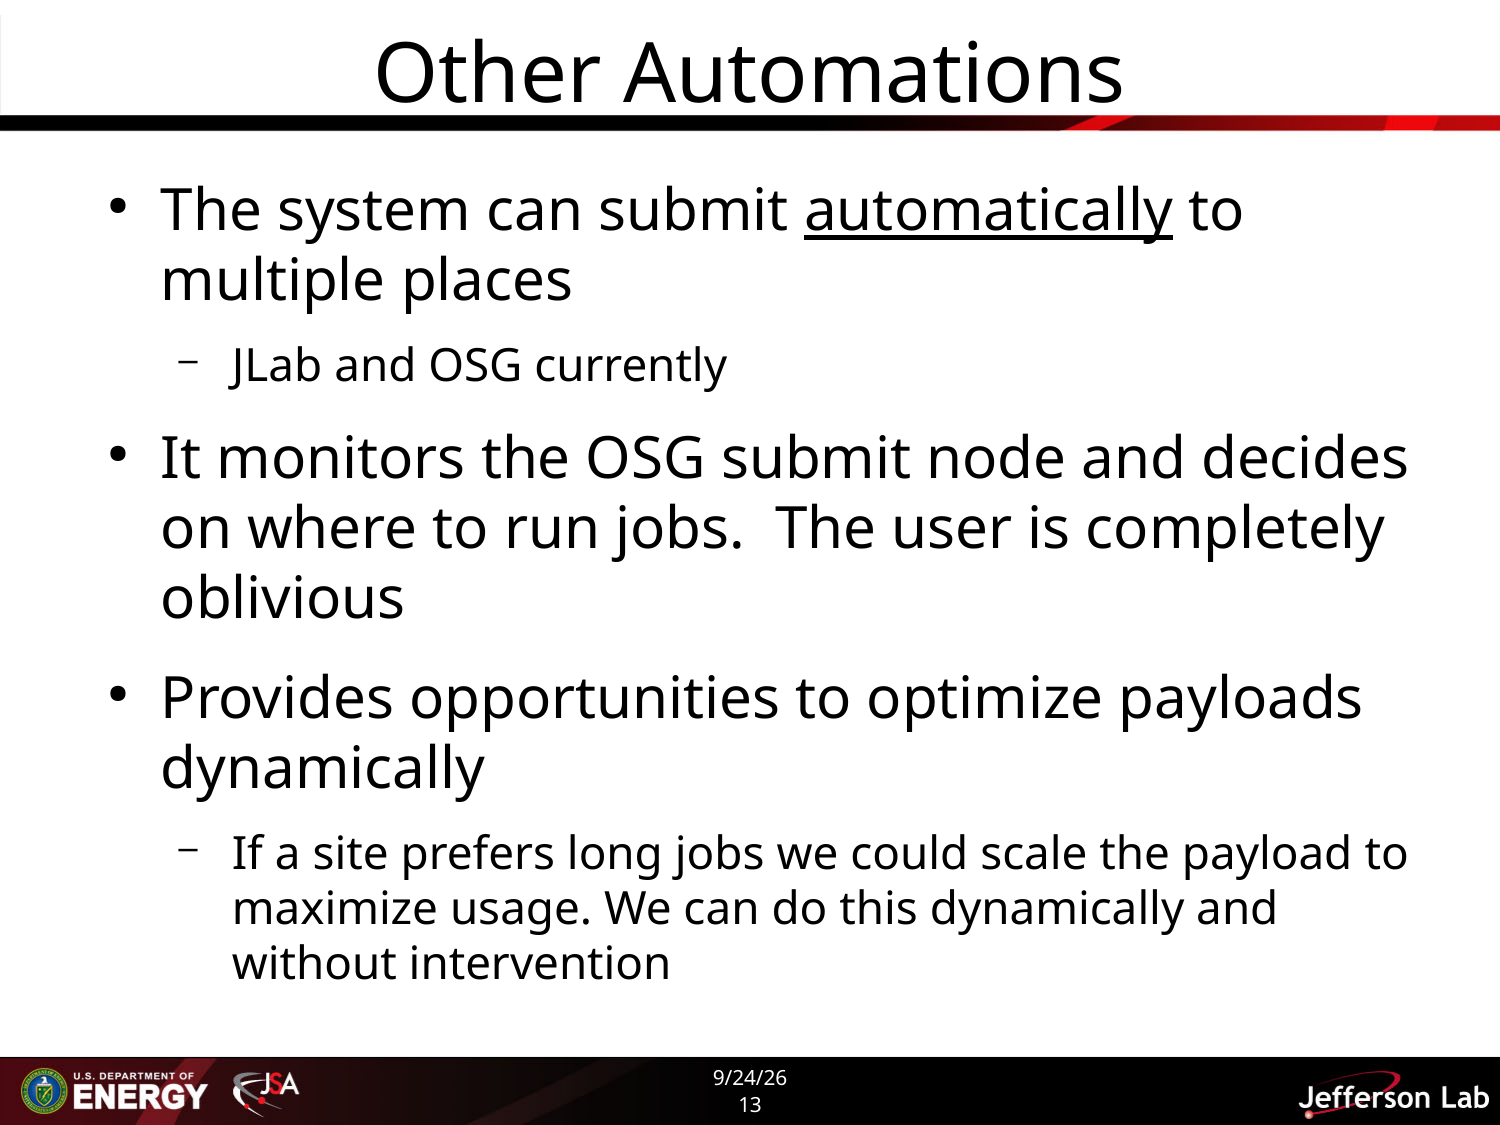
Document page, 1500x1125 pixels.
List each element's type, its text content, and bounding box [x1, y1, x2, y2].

picture [0, 0, 1500, 1125]
list The system can submit automatically to multiple places JLab and OSG currently It monitors the OSG submit node and decides on where to run jobs. The user is completely oblivious Provides opportunities to optimize payloads dynamically If a site prefers long jobs we could scale the payload to maximize usage. We can do this dynamically and without intervention [75, 164, 1426, 908]
slide_number <number> [575, 1090, 925, 1122]
title Other Automations [75, 38, 1425, 99]
slide_number 11/1/19 [575, 1048, 925, 1090]
